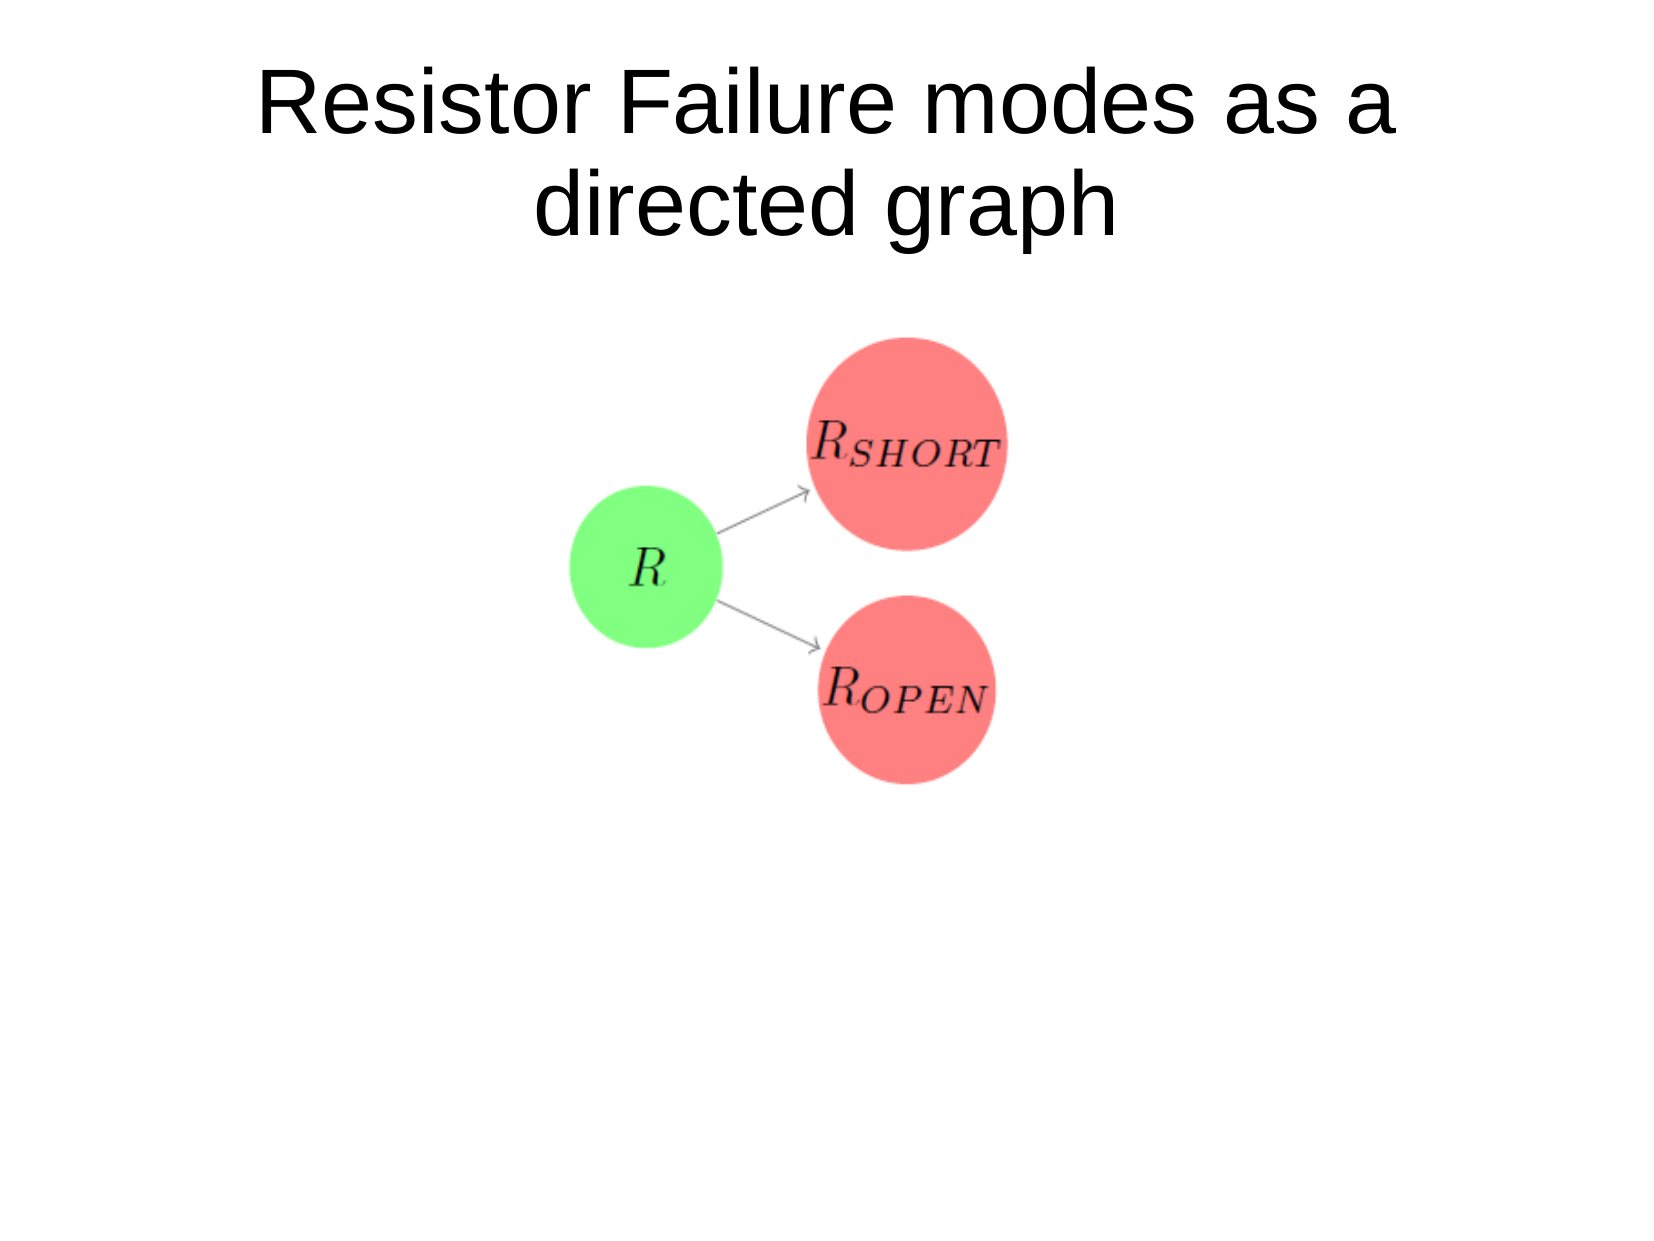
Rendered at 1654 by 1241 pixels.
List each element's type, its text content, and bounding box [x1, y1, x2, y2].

picture [442, 290, 1152, 827]
title Resistor Failure modes as a directed graph [82, 49, 1571, 257]
